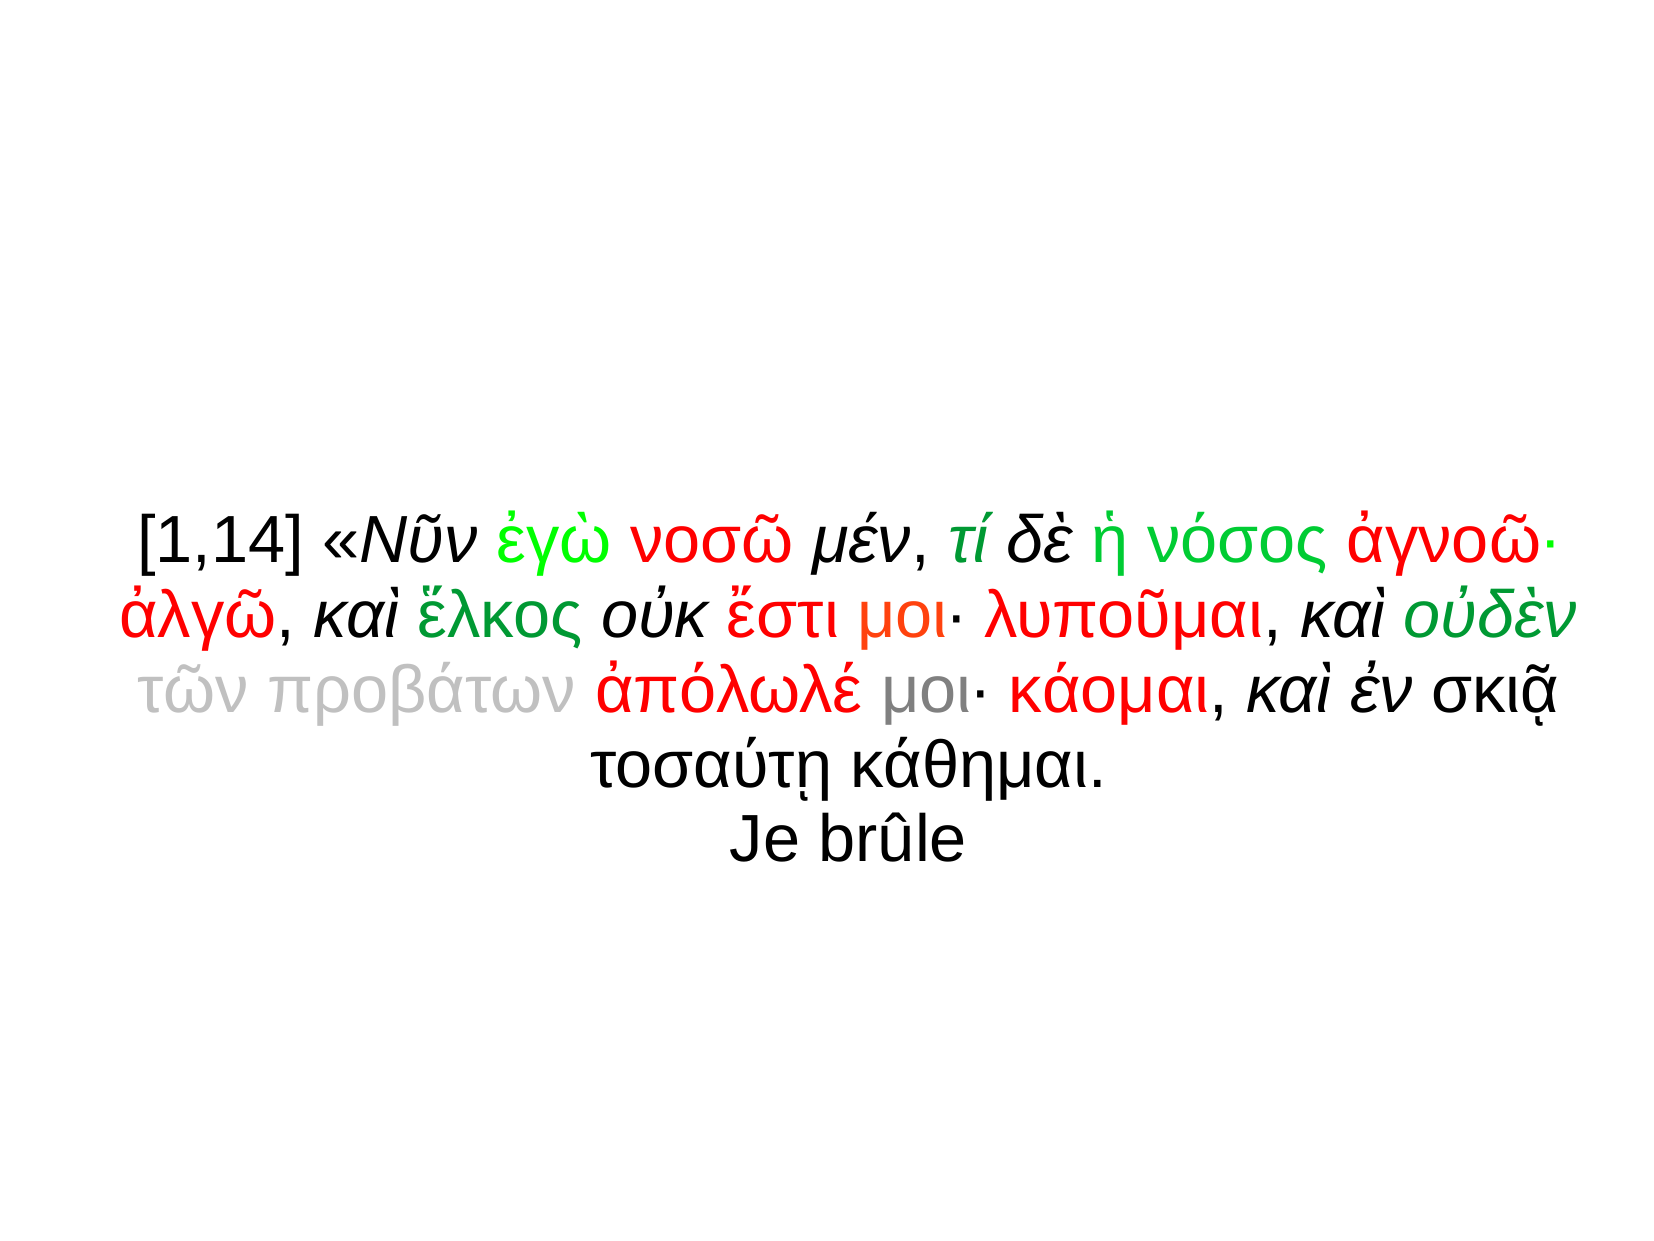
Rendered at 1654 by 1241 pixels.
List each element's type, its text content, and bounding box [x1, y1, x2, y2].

table_header [836, 45, 1593, 397]
subtitle [1,14] «Νῦν ἐγὼ νοσῶ μέν, τί δὲ ἡ νόσος ἀγνοῶ· ἀλγῶ, καὶ ἕλκος οὐκ ἔστι μοι· λυποῦμαι, καὶ οὐδὲν τῶν προβάτων ἀπόλωλέ μοι· κάομαι, καὶ ἐν σκιᾷ τοσαύτῃ κάθημαι. Je brûle [104, 502, 1593, 1241]
table_header [81, 45, 836, 397]
